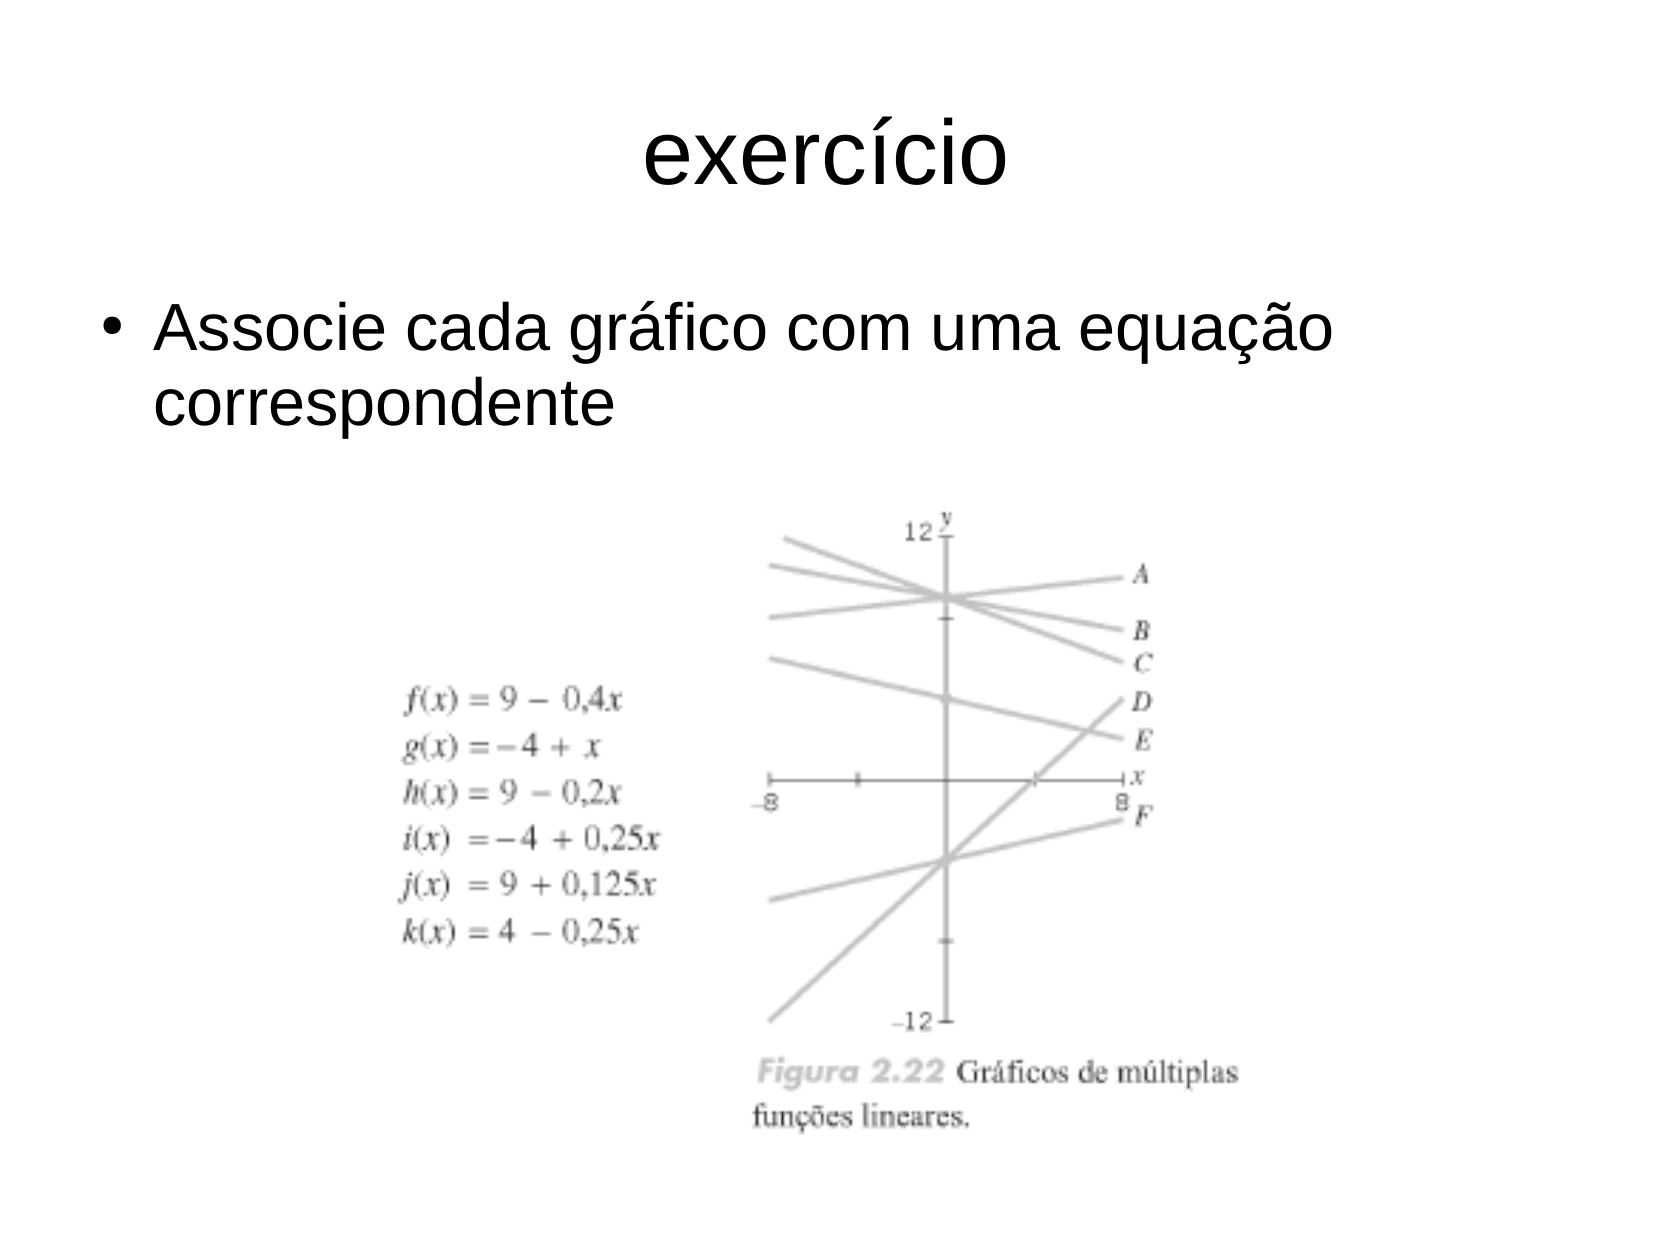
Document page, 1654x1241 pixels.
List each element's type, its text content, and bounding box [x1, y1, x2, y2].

title exercício [82, 49, 1571, 257]
list Associe cada gráfico com uma equação correspondente [82, 290, 1571, 1010]
picture [342, 465, 1347, 1186]
